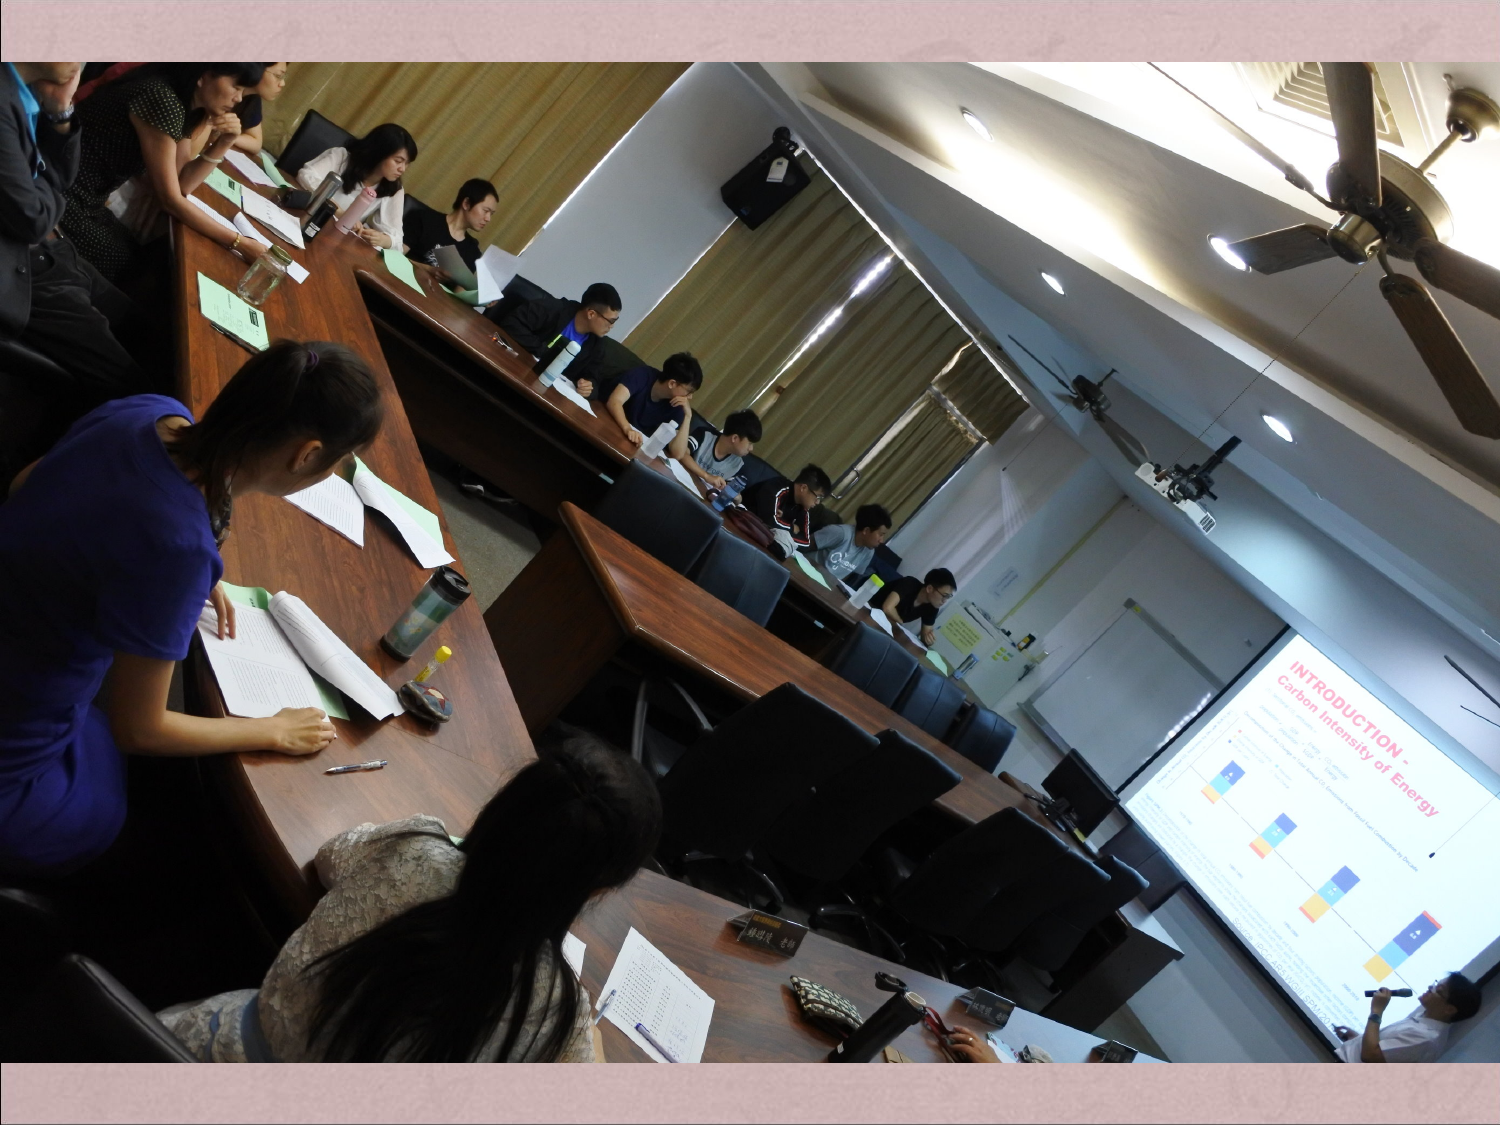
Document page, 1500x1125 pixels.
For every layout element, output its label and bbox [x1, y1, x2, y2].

picture [0, 62, 1500, 1063]
